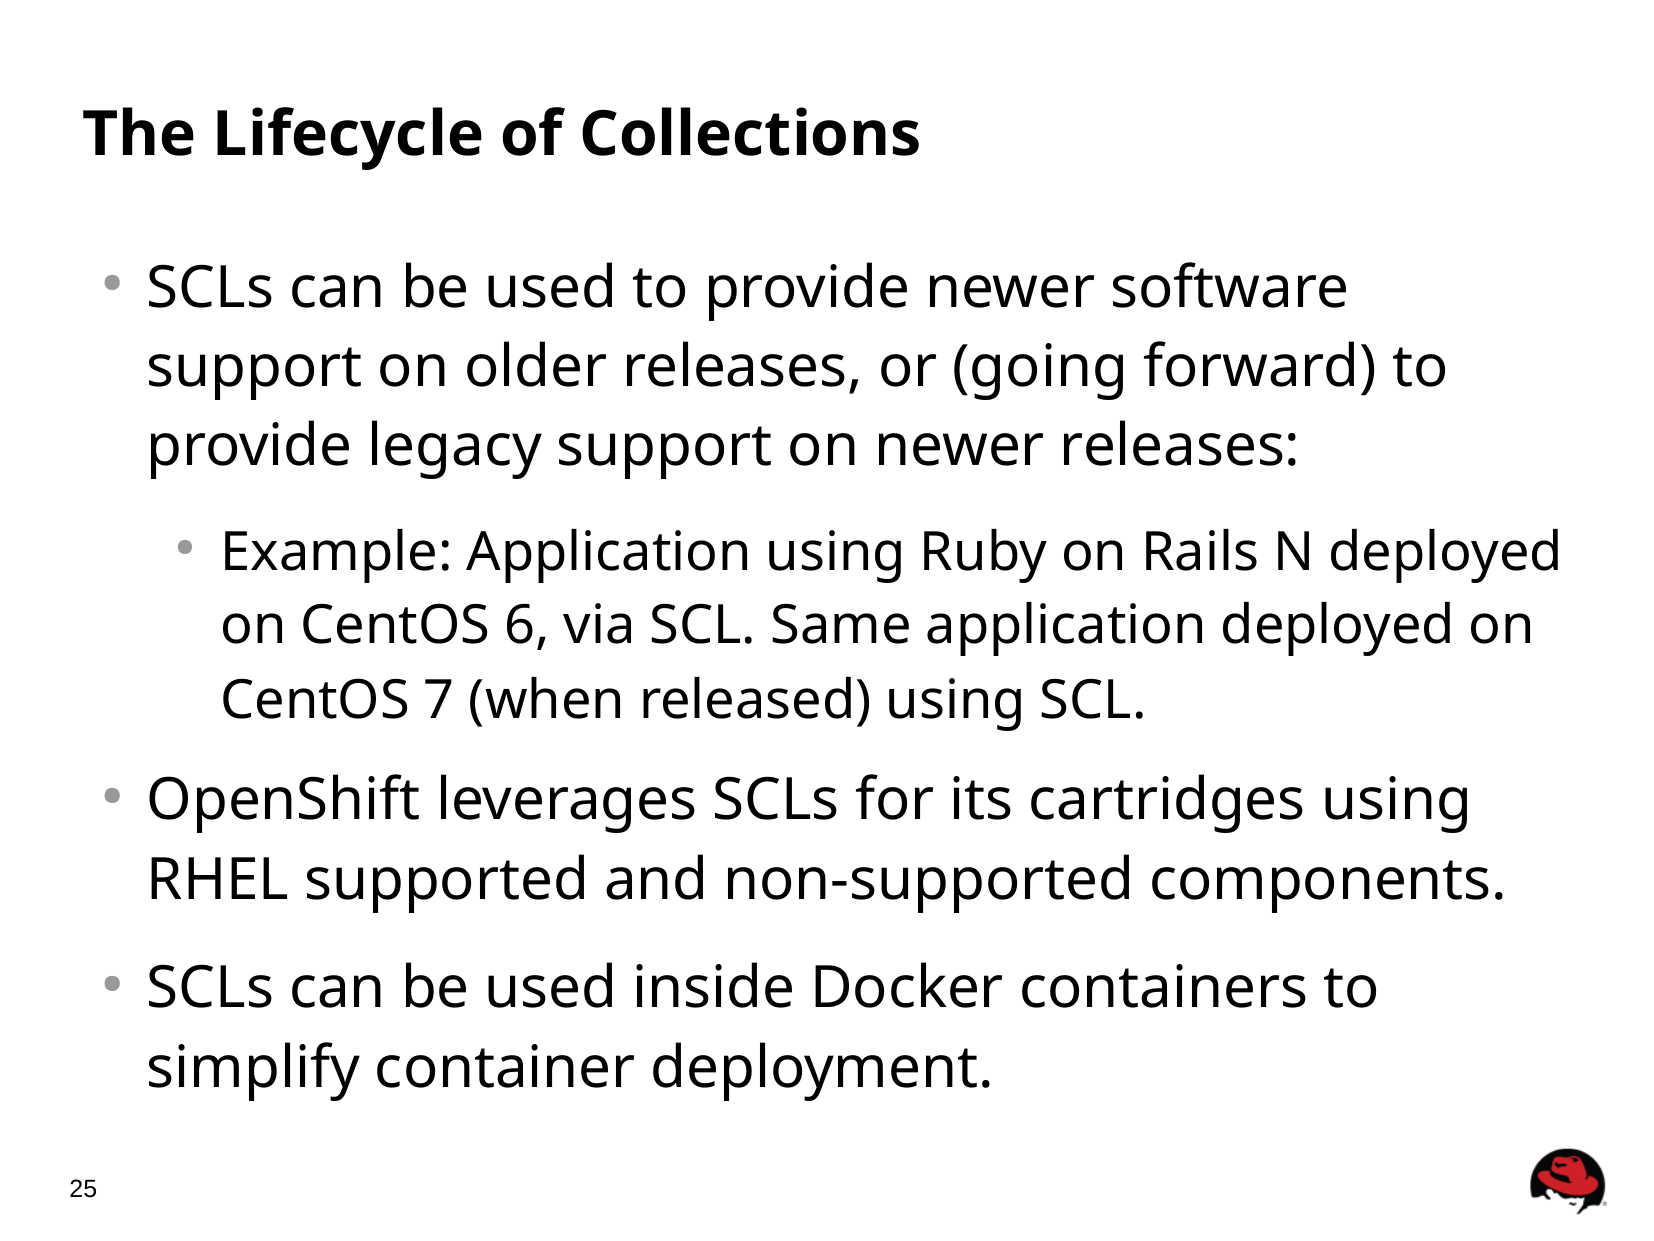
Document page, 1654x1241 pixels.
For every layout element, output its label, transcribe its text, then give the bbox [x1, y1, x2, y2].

list SCLs can be used to provide newer software support on older releases, or (going forward) to provide legacy support on newer releases: Example: Application using Ruby on Rails N deployed on CentOS 6, via SCL. Same application deployed on CentOS 7 (when released) using SCL. OpenShift leverages SCLs for its cartridges using RHEL supported and non-supported components. SCLs can be used inside Docker containers to simplify container deployment. [86, 244, 1576, 1122]
title The Lifecycle of Collections [82, 37, 1571, 226]
picture [1529, 1146, 1613, 1224]
